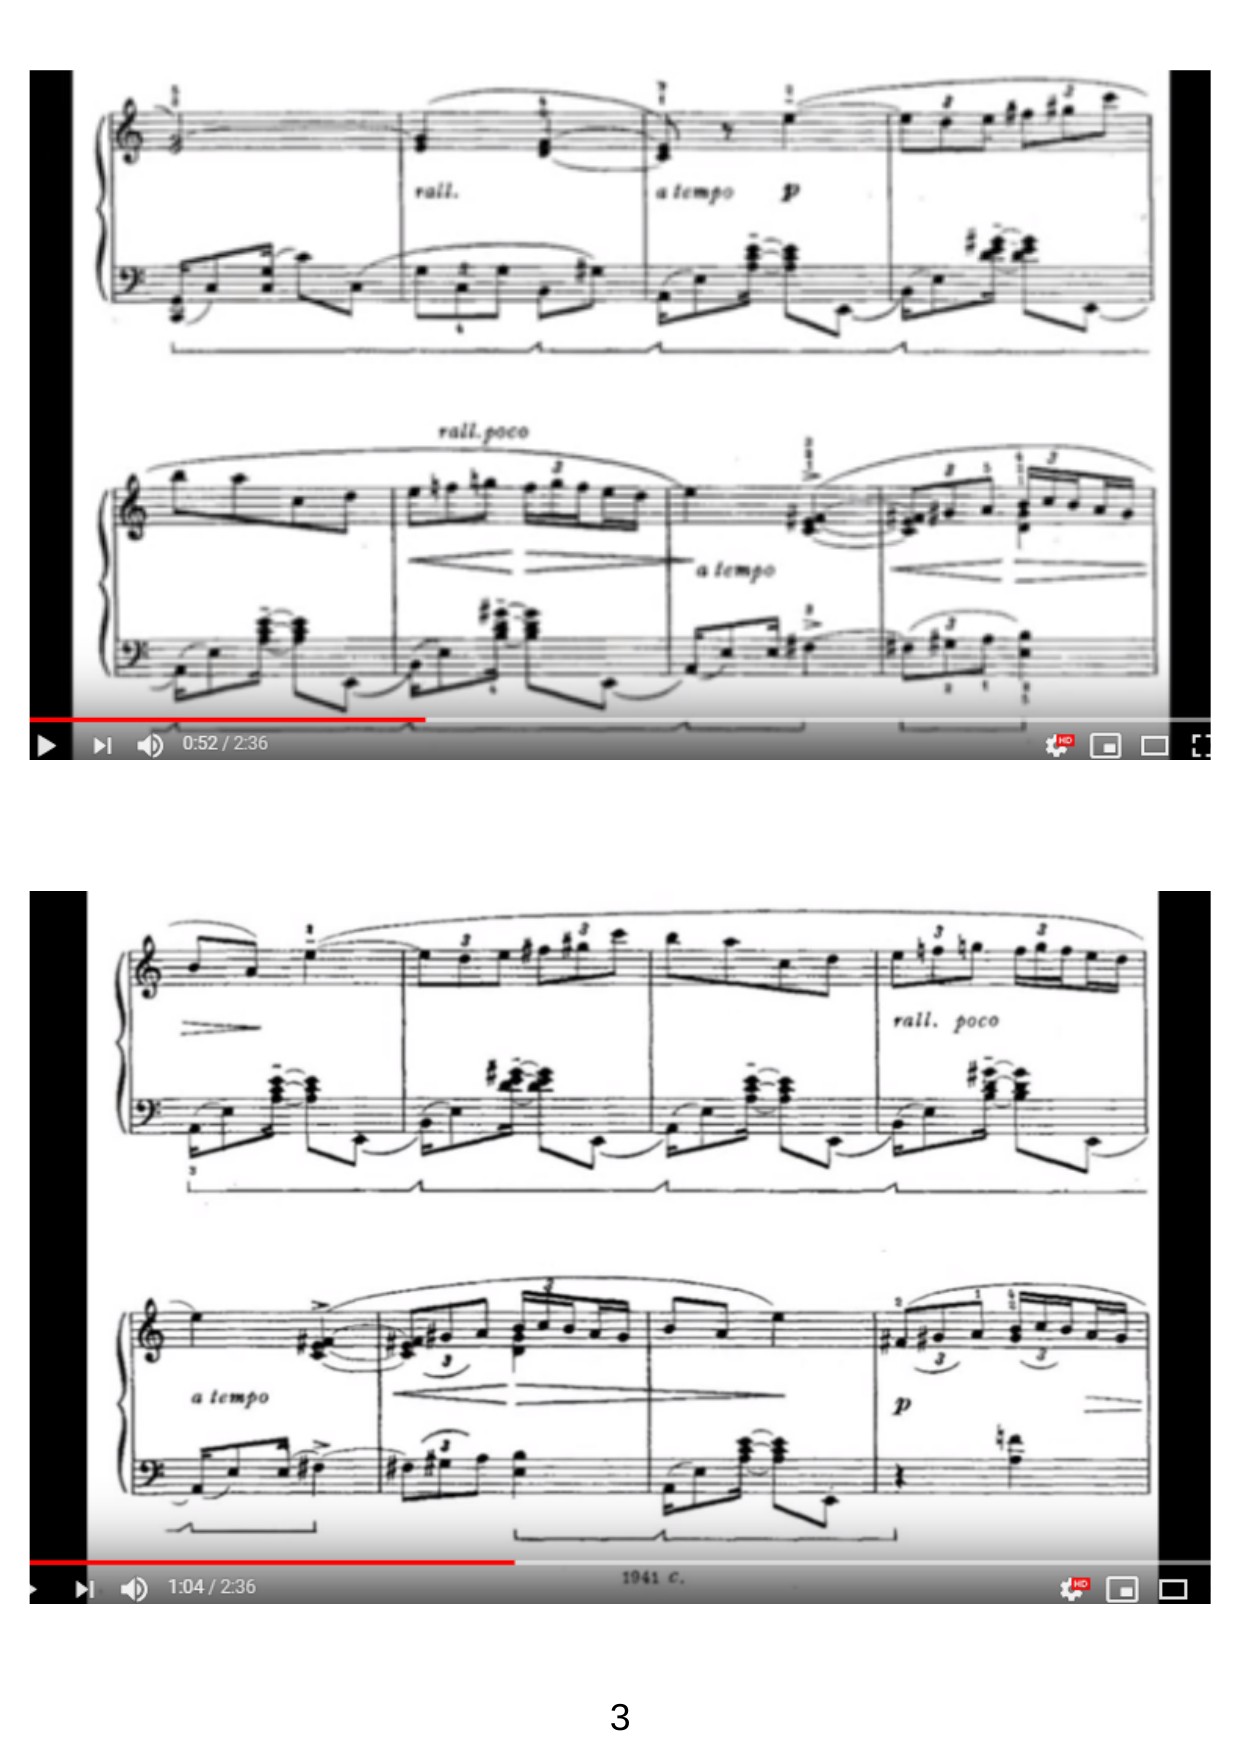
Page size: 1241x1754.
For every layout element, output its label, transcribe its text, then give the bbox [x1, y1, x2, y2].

text_box 3 [0, 1688, 1241, 1746]
picture [29, 70, 1211, 760]
picture [29, 891, 1211, 1604]
